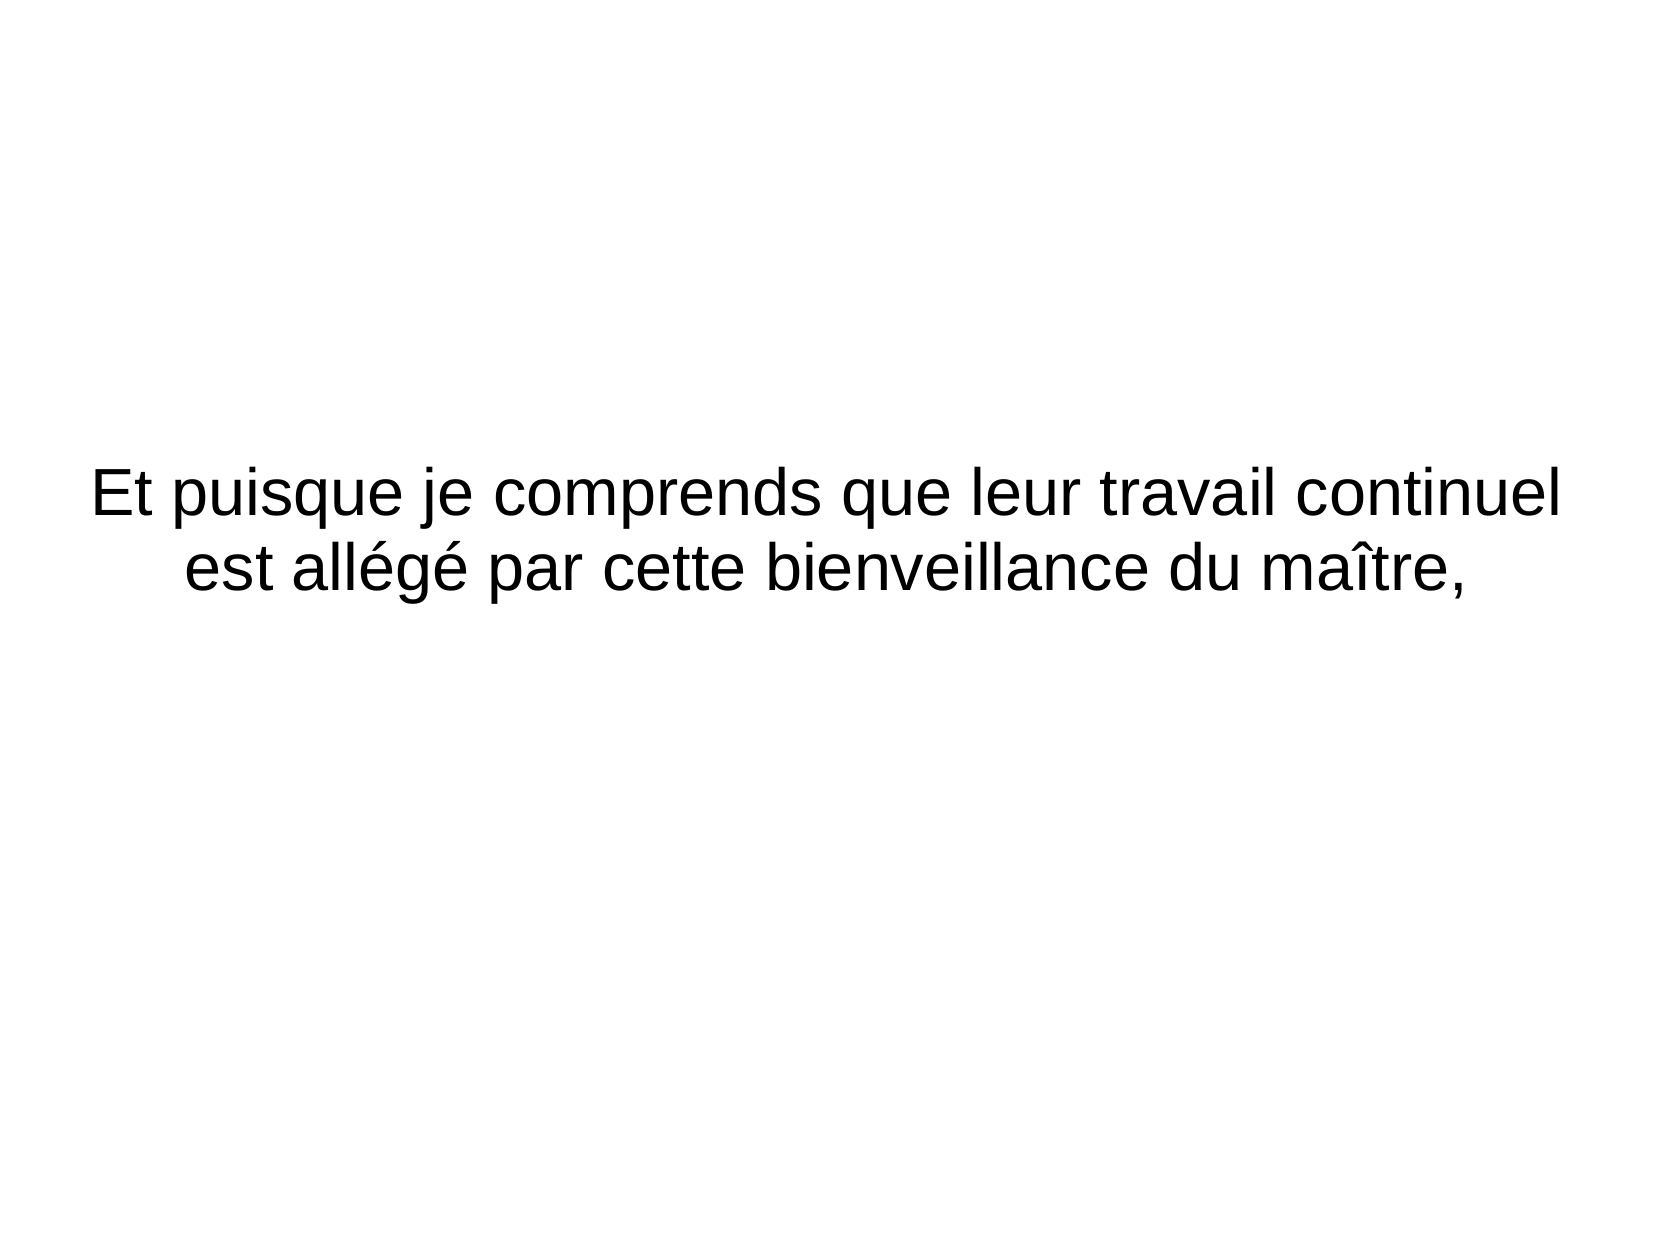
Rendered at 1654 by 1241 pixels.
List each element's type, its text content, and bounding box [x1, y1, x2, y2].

subtitle Et puisque je comprends que leur travail continuel est allégé par cette bienveillance du maître, [82, 49, 1571, 1010]
